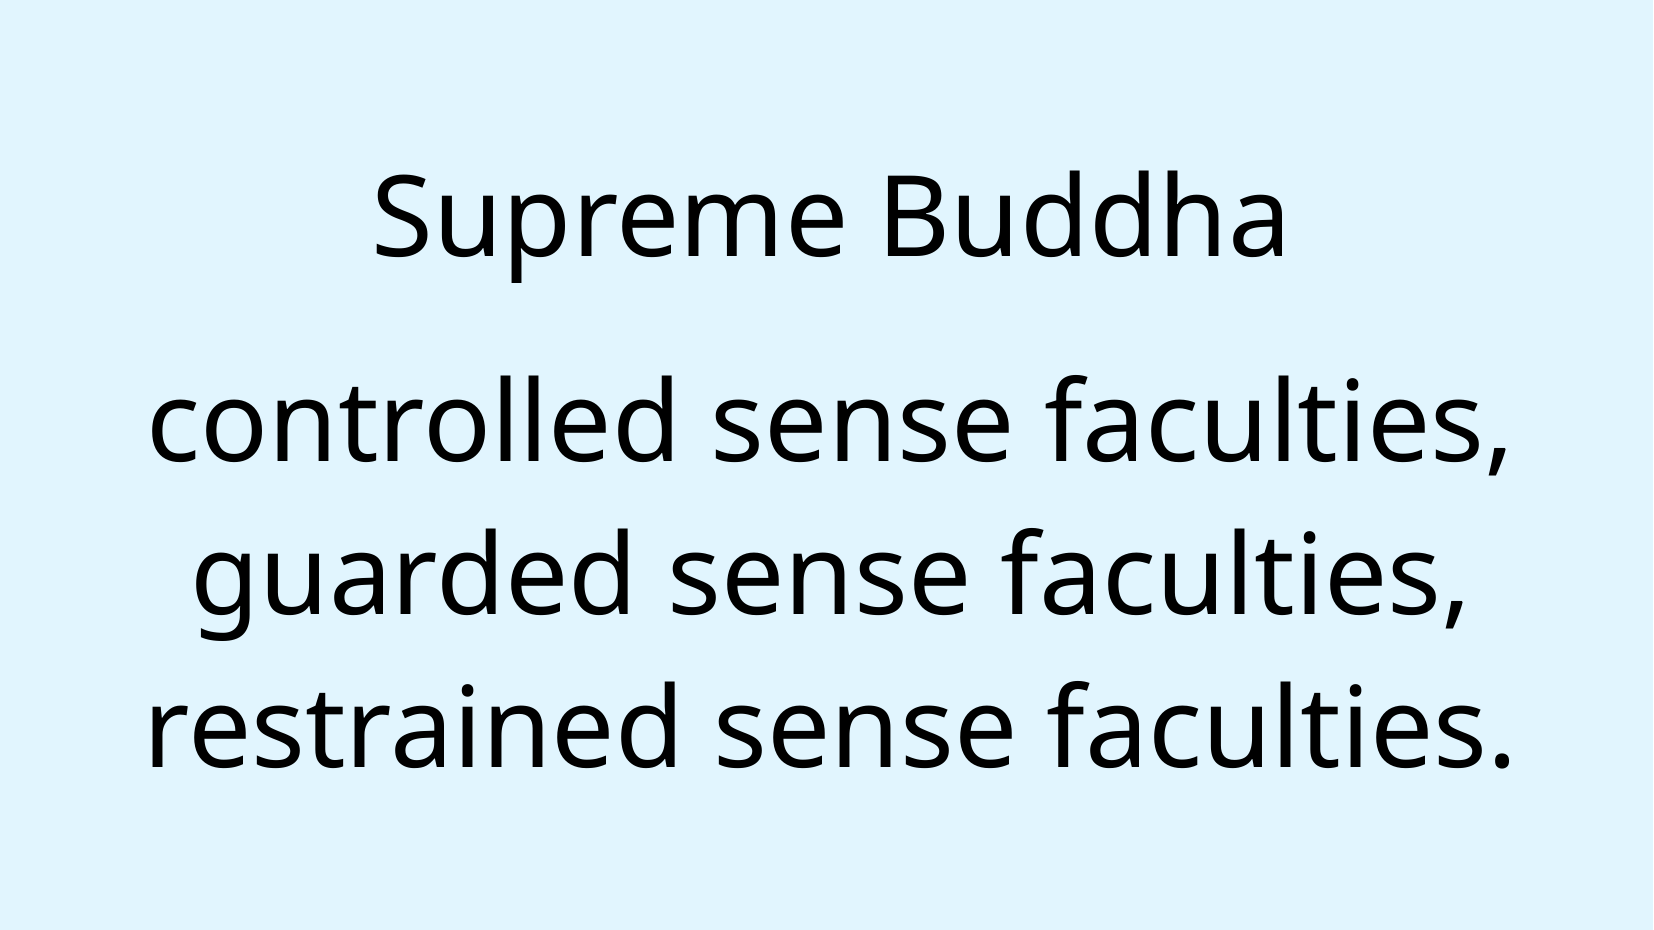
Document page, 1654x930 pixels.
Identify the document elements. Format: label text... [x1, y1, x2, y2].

subtitle Supreme Buddha controlled sense faculties, guarded sense faculties, restrained sense faculties. [45, 1, 1618, 930]
